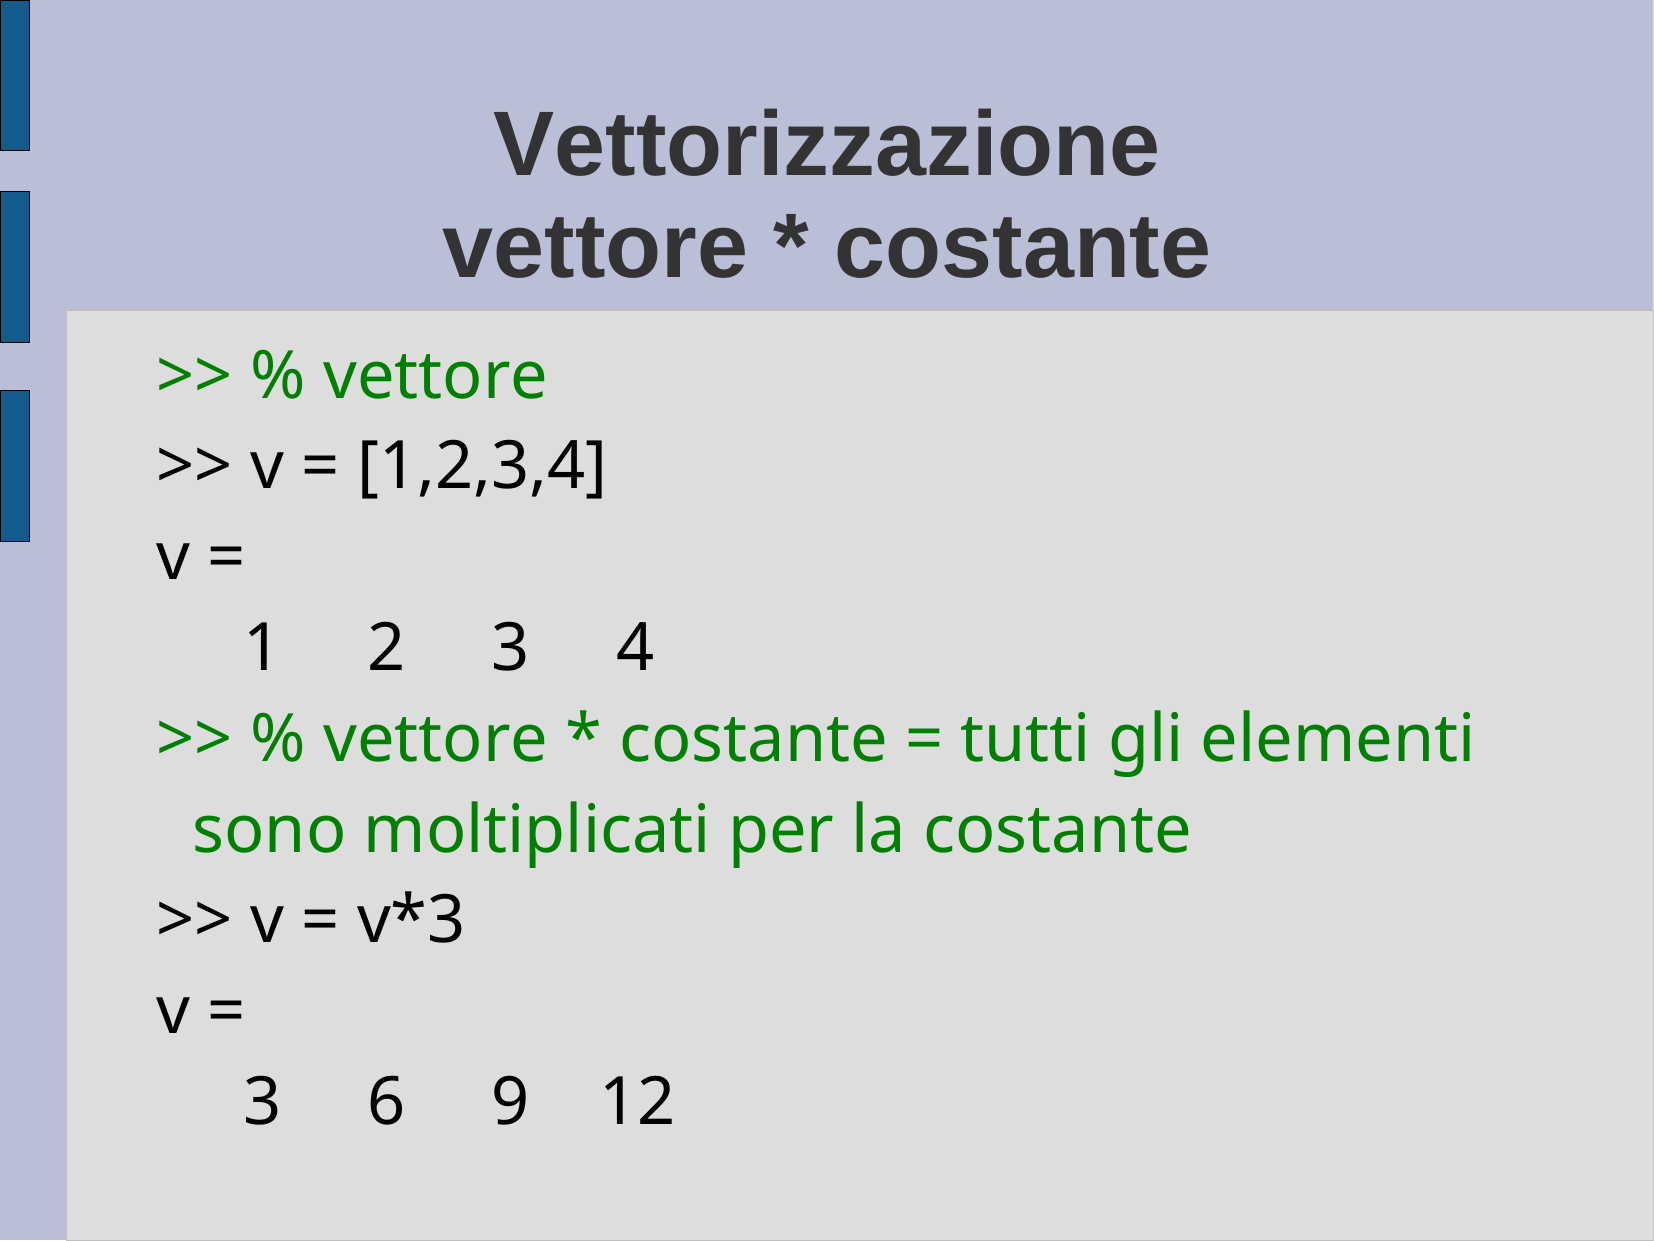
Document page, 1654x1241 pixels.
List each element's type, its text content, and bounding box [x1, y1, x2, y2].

title Vettorizzazione vettore * costante [121, 92, 1534, 298]
subtitle >> % vettore >> v = [1,2,3,4] v = 1 2 3 4 >> % vettore * costante = tutti gli elementi sono moltiplicati per la costante >> v = v*3 v = 3 6 9 12 [121, 330, 1534, 1141]
